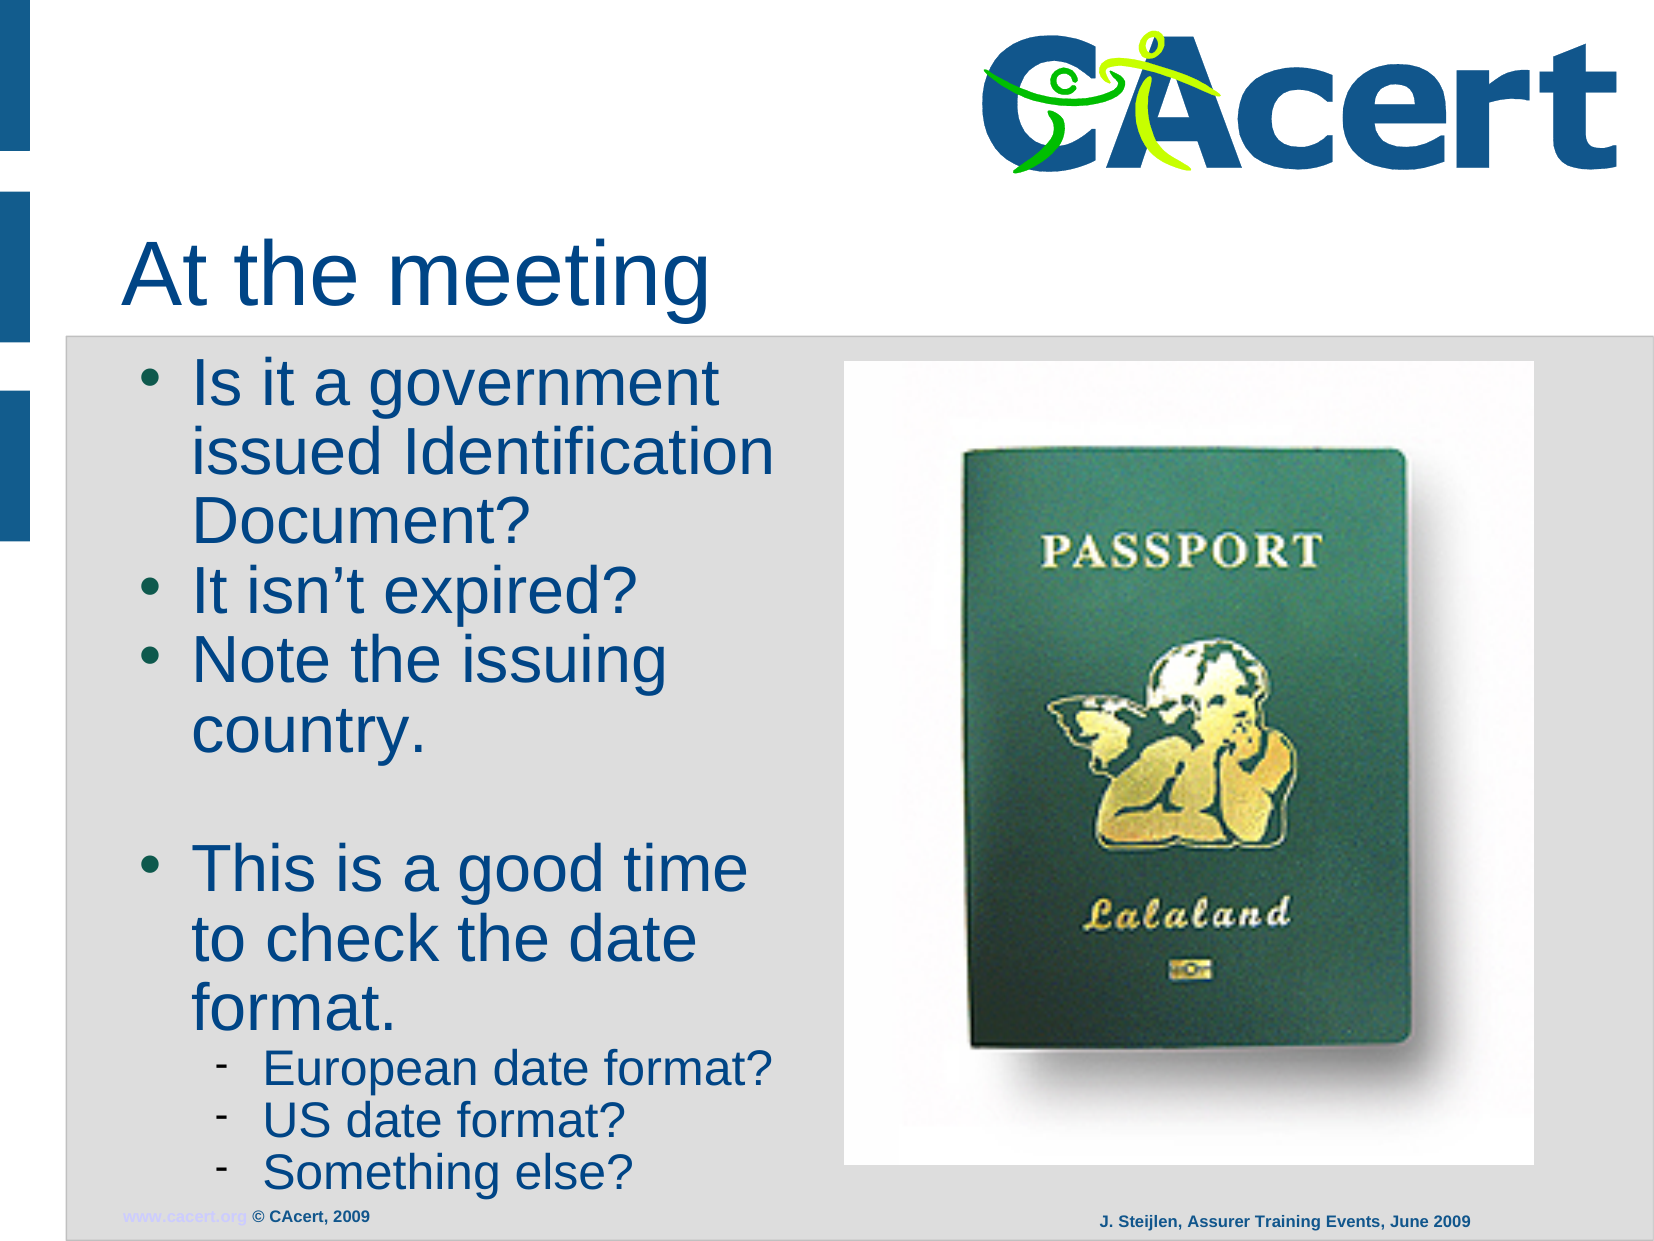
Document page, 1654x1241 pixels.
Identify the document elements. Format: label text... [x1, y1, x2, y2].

list Is it a government issued Identification Document? It isn’t expired? Note the issuing country. This is a good time to check the date format. European date format? US date format? Something else? [121, 344, 811, 1206]
picture [844, 361, 1534, 1165]
title At the meeting [121, 167, 1533, 326]
